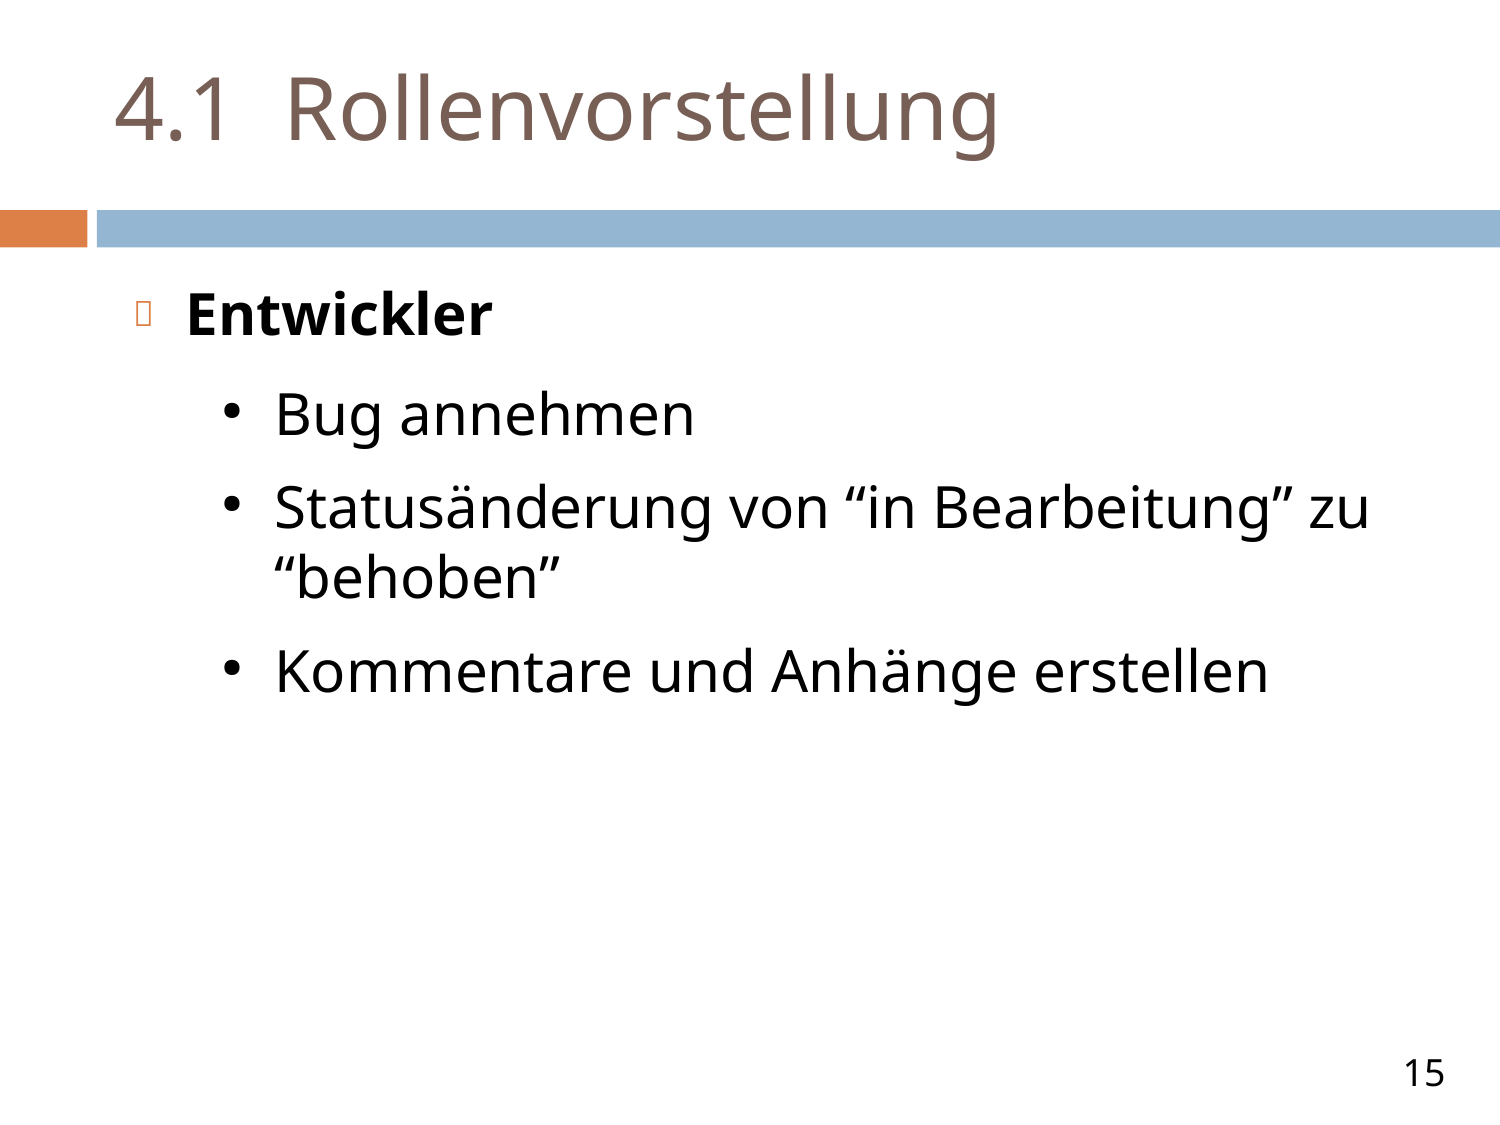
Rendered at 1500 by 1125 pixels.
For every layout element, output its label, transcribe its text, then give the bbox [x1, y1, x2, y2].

title 4.1 Rollenvorstellung [99, 37, 1477, 200]
list Entwickler Bug annehmen Statusänderung von “in Bearbeitung” zu “behoben” Kommentare und Anhänge erstellen [118, 262, 1456, 1063]
